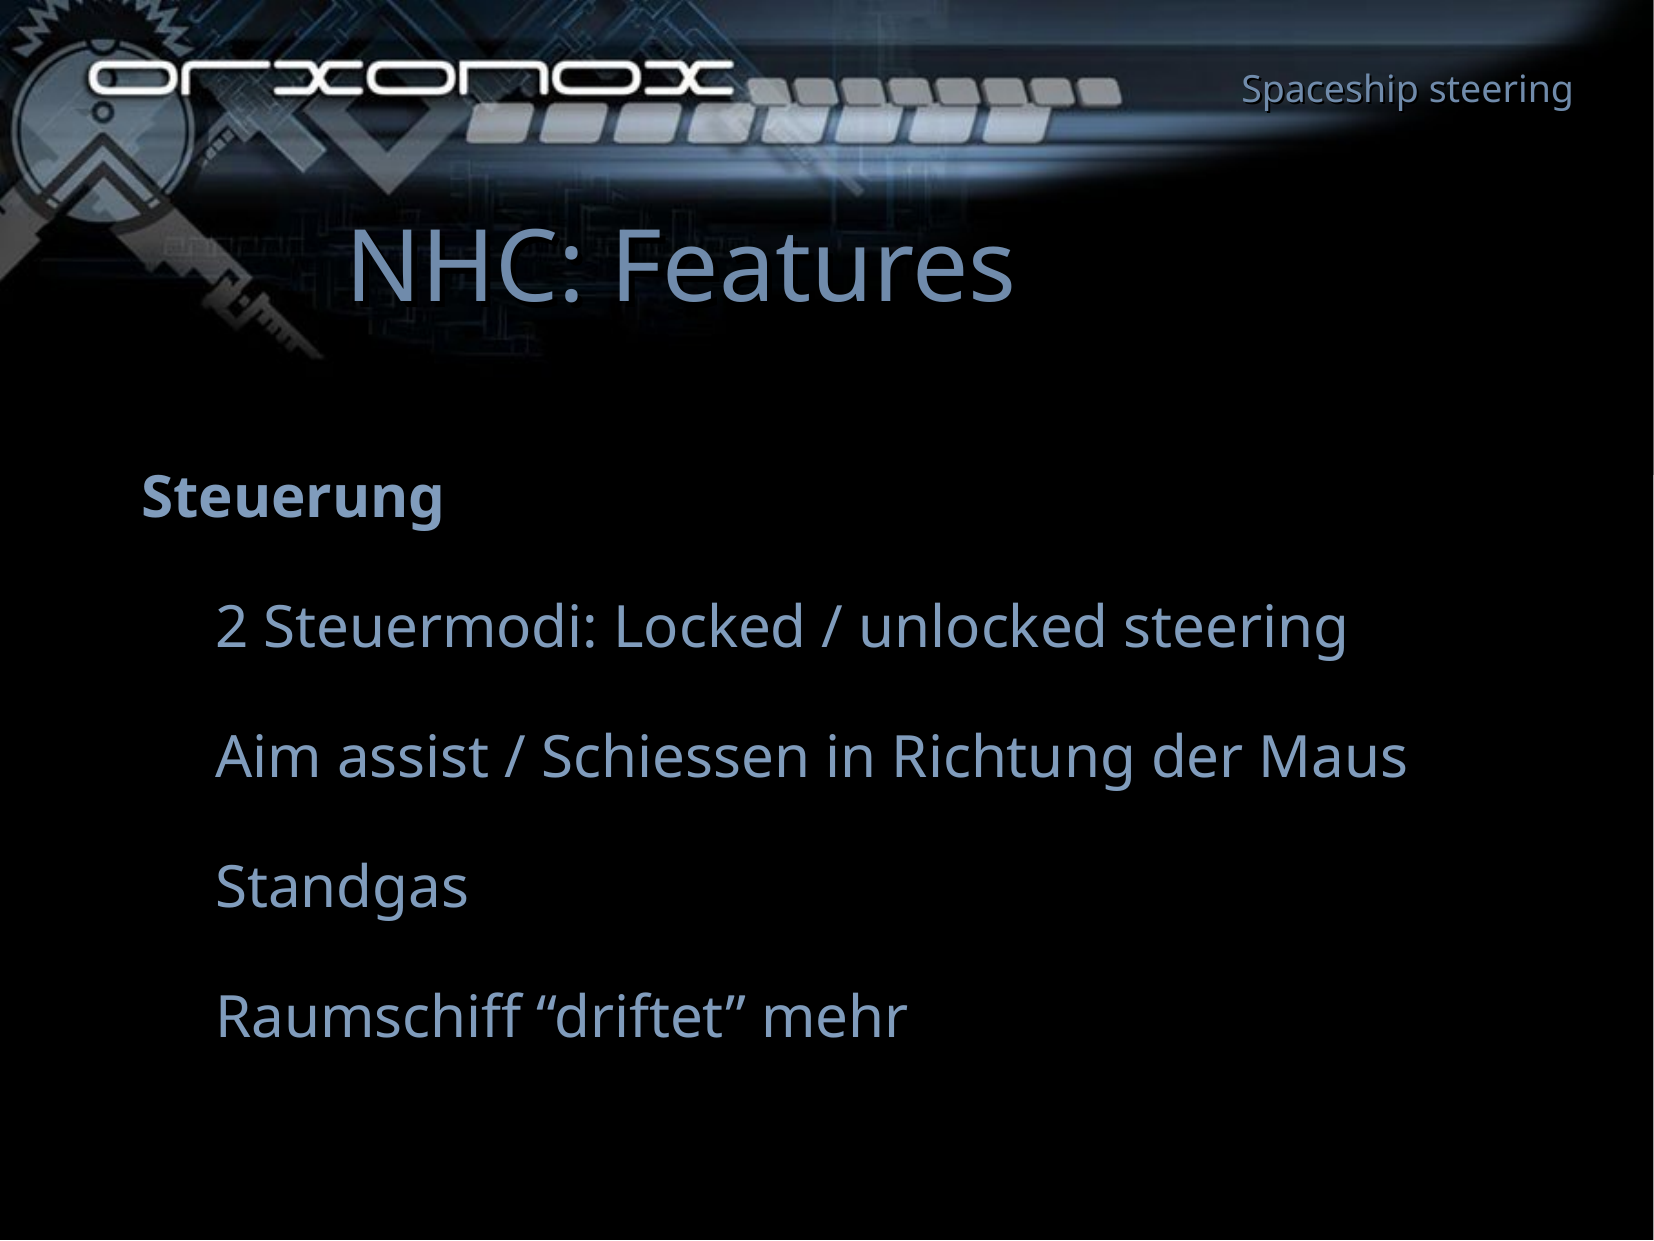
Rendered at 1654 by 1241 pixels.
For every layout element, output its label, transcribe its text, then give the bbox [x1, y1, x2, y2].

picture [0, 0, 1654, 475]
text_box Spaceship steering [1226, 57, 1600, 133]
text_box NHC: Features [330, 194, 1306, 346]
text_box Steuerung 2 Steuermodi: Locked / unlocked steering Aim assist / Schiessen in Richtung der Maus Standgas Raumschiff “driftet” mehr [126, 457, 1515, 1059]
